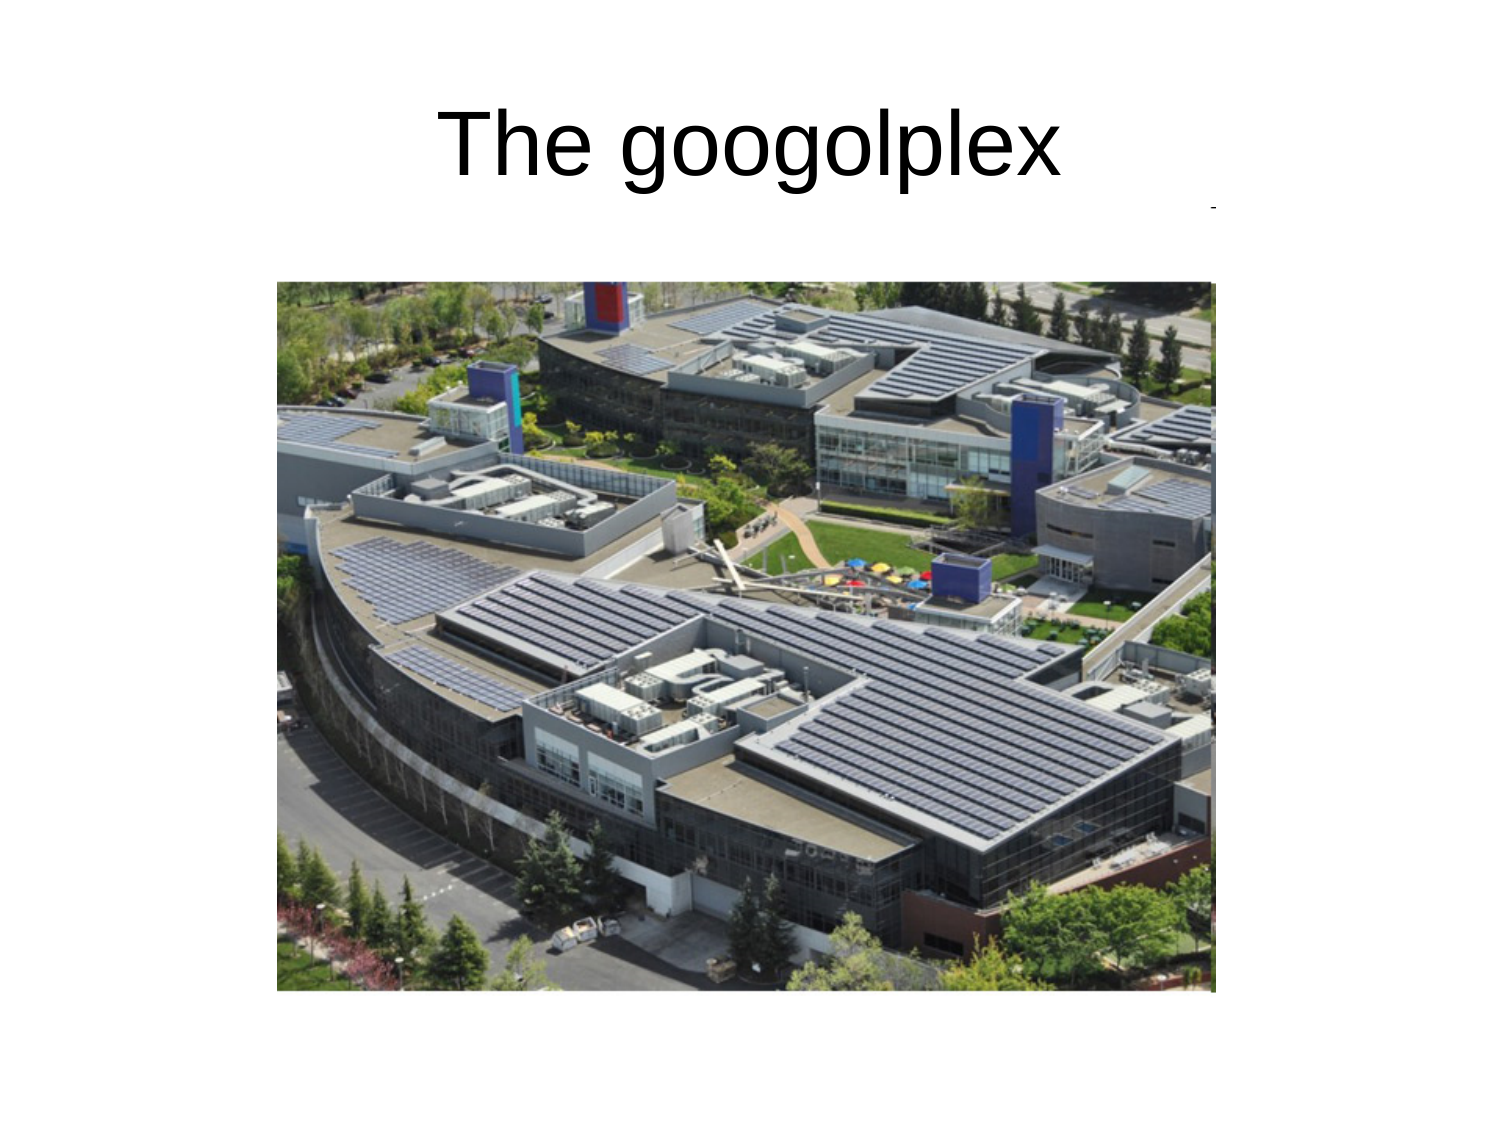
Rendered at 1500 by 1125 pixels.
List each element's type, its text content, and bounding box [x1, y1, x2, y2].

title The googolplex [75, 45, 1426, 233]
picture [277, 207, 1216, 1068]
